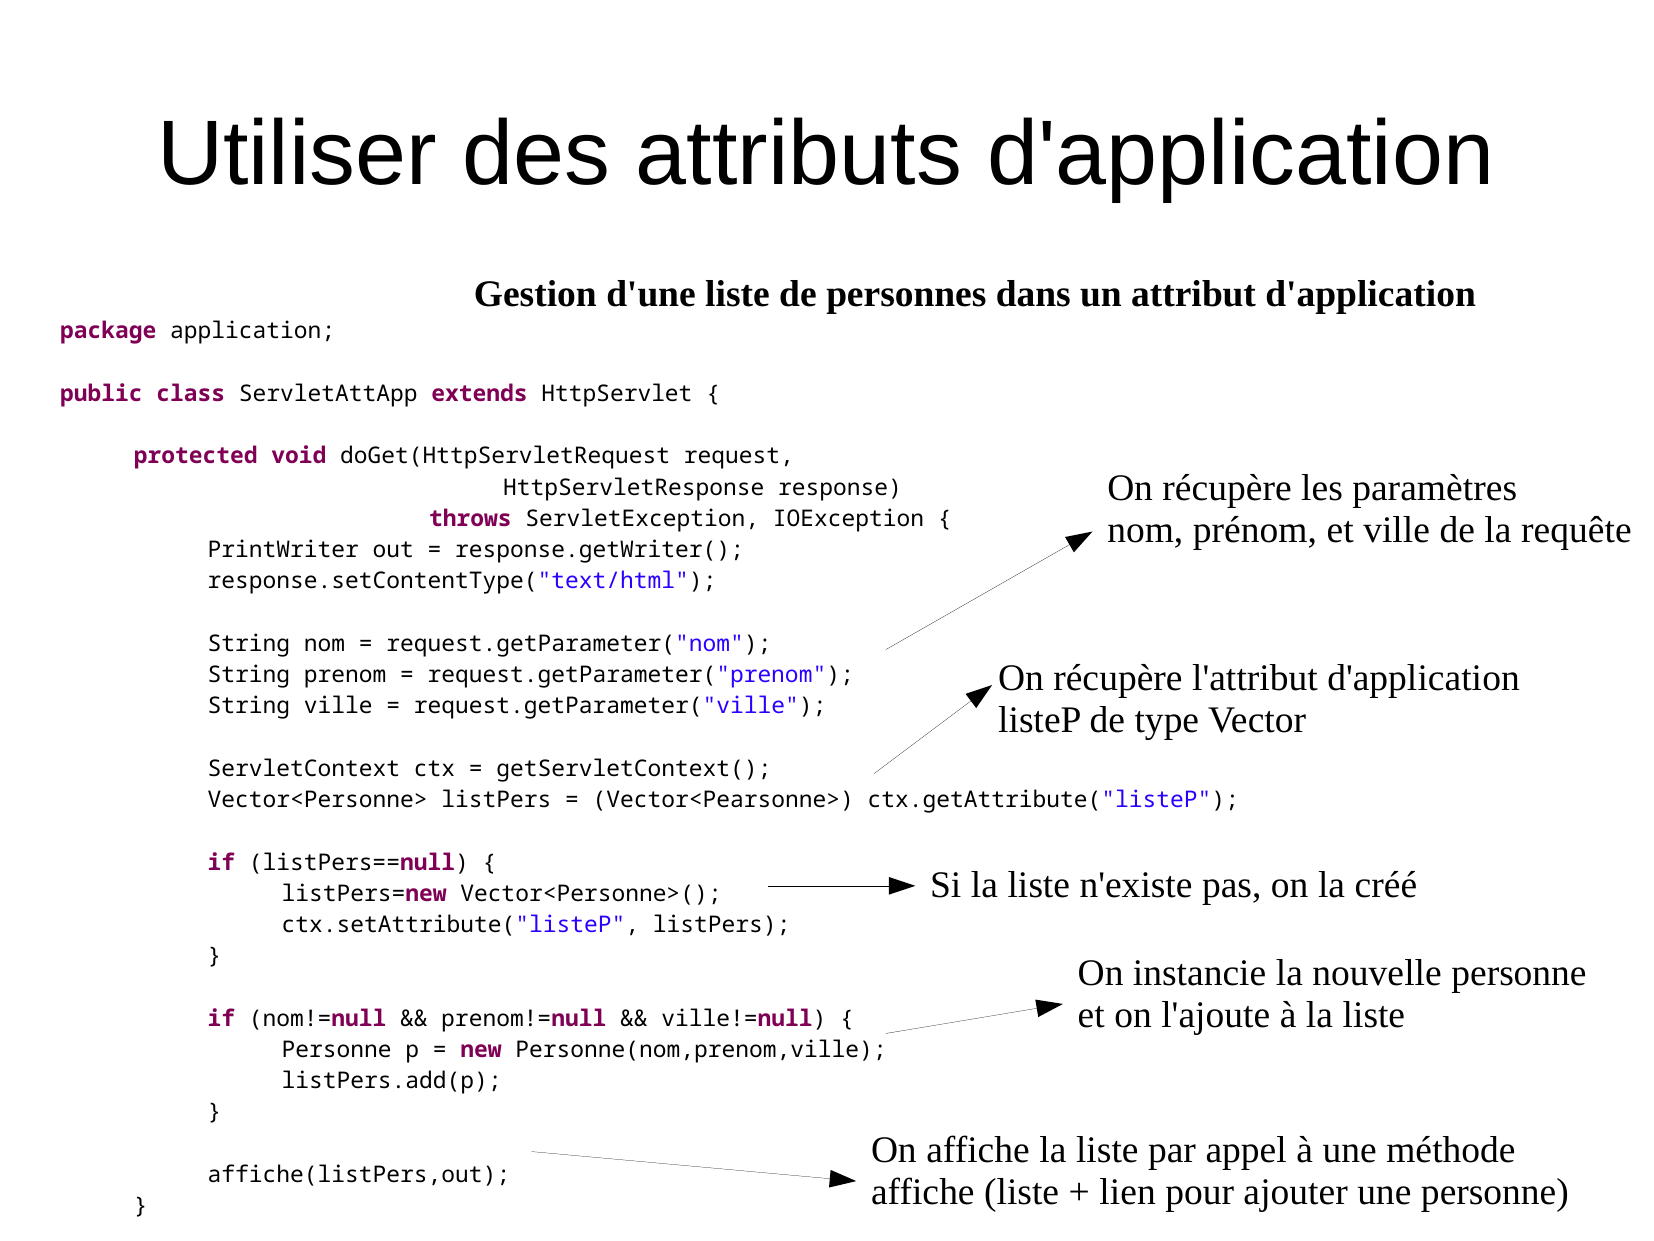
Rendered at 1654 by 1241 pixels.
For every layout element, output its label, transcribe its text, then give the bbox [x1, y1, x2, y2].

text_box Si la liste n'existe pas, on la créé [915, 856, 1433, 913]
text_box On récupère les paramètres nom, prénom, et ville de la requête [1092, 459, 1648, 558]
title Utiliser des attributs d'application [82, 49, 1571, 257]
text_box On affiche la liste par appel à une méthode affiche (liste + lien pour ajouter une personne) [856, 1122, 1585, 1220]
text_box package application; public class ServletAttApp extends HttpServlet { protected void doGet(HttpServletRequest request, HttpServletResponse response) throws ServletException, IOException { PrintWriter out = response.getWriter(); response.setContentType("text/html"); String nom = request.getParameter("nom"); String prenom = request.getParameter("prenom"); String ville = request.getParameter("ville"); ServletContext ctx = getServletContext(); Vector<Personne> listPers = (Vector<Pearsonne>) ctx.getAttribute("listeP"); if (listPers==null) { listPers=new Vector<Personne>(); ctx.setAttribute("listeP", listPers); } if (nom!=null && prenom!=null && ville!=null) { Personne p = new Personne(nom,prenom,ville); listPers.add(p); } affiche(listPers,out); } ... [45, 307, 1254, 1185]
text_box Gestion d'une liste de personnes dans un attribut d'application [459, 265, 1492, 323]
text_box On récupère l'attribut d'application listeP de type Vector [983, 649, 1536, 748]
text_box On instancie la nouvelle personne et on l'ajoute à la liste [1062, 944, 1603, 1043]
